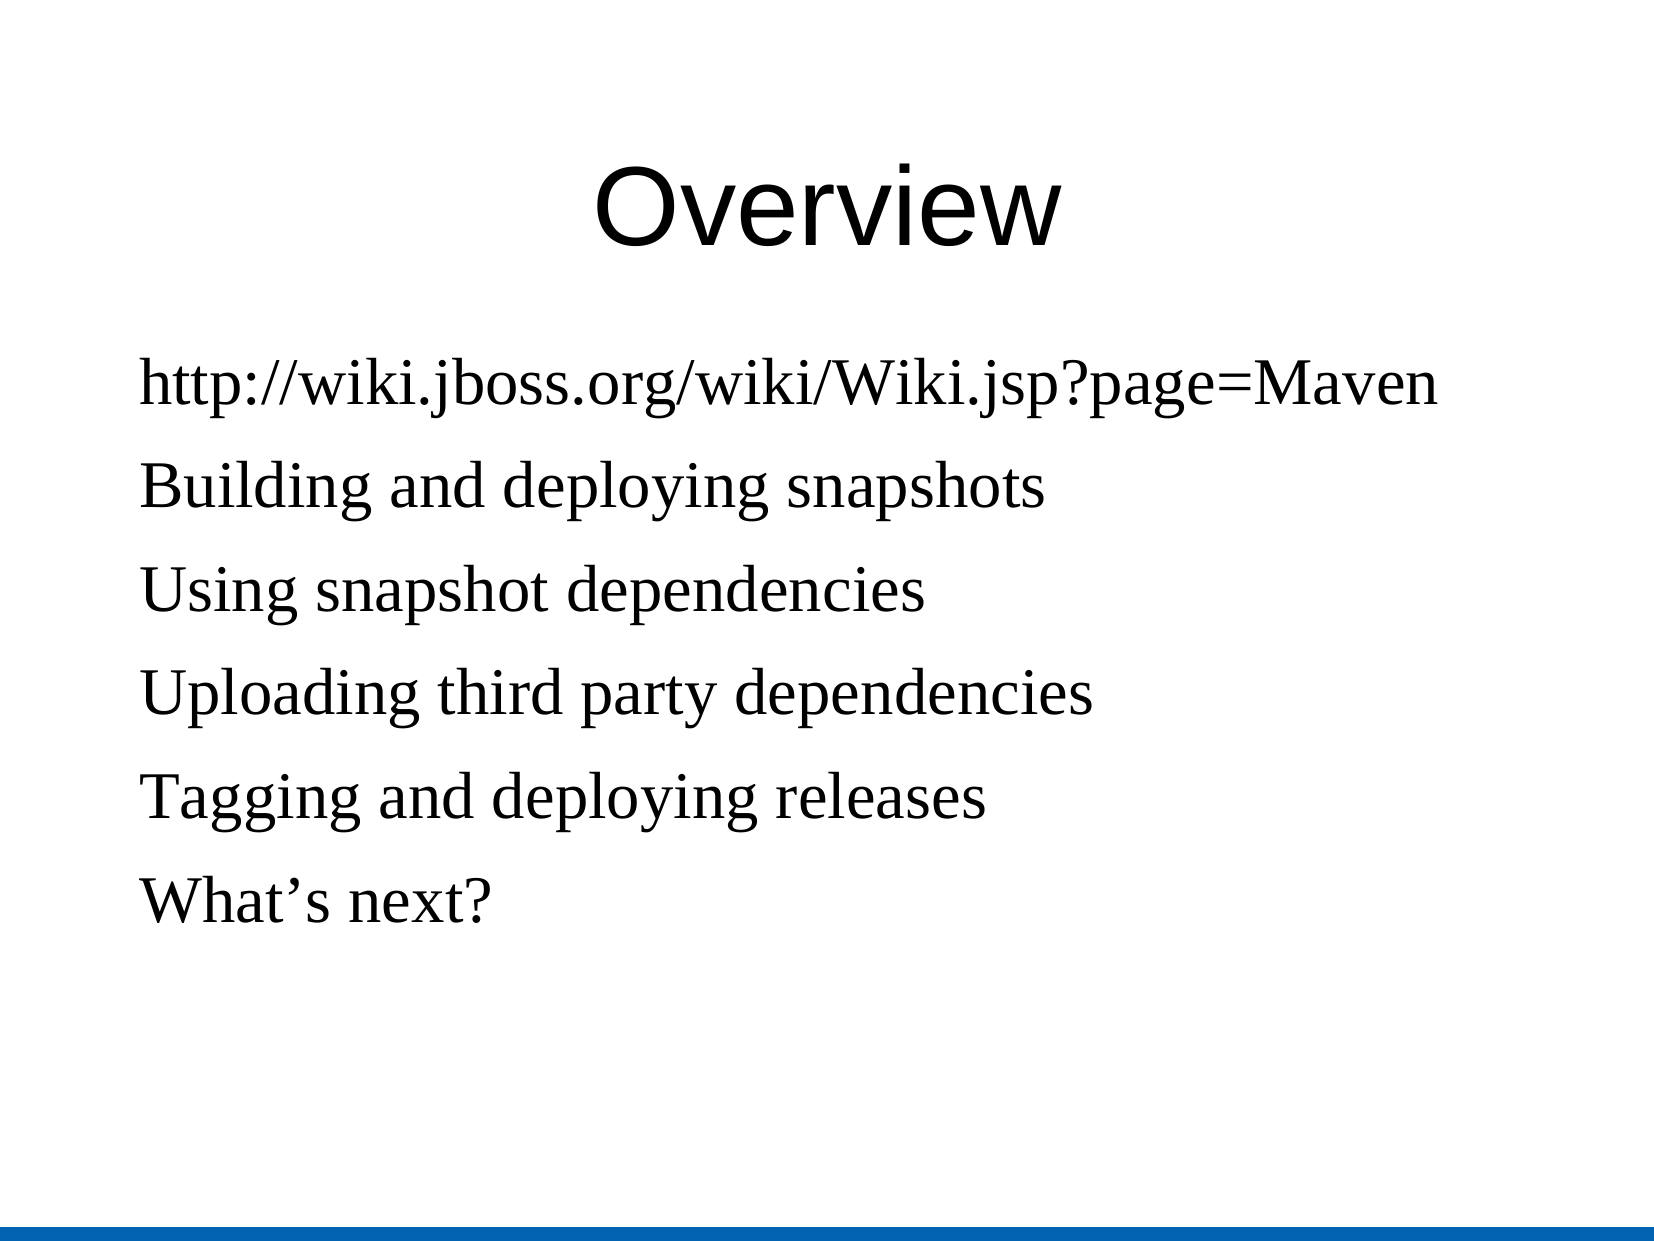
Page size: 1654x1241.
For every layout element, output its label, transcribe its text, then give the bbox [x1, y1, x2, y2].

title Overview [121, 102, 1533, 311]
list http://wiki.jboss.org/wiki/Wiki.jsp?page=Maven Building and deploying snapshots Using snapshot dependencies Uploading third party dependencies Tagging and deploying releases What’s next? [121, 344, 1533, 1127]
